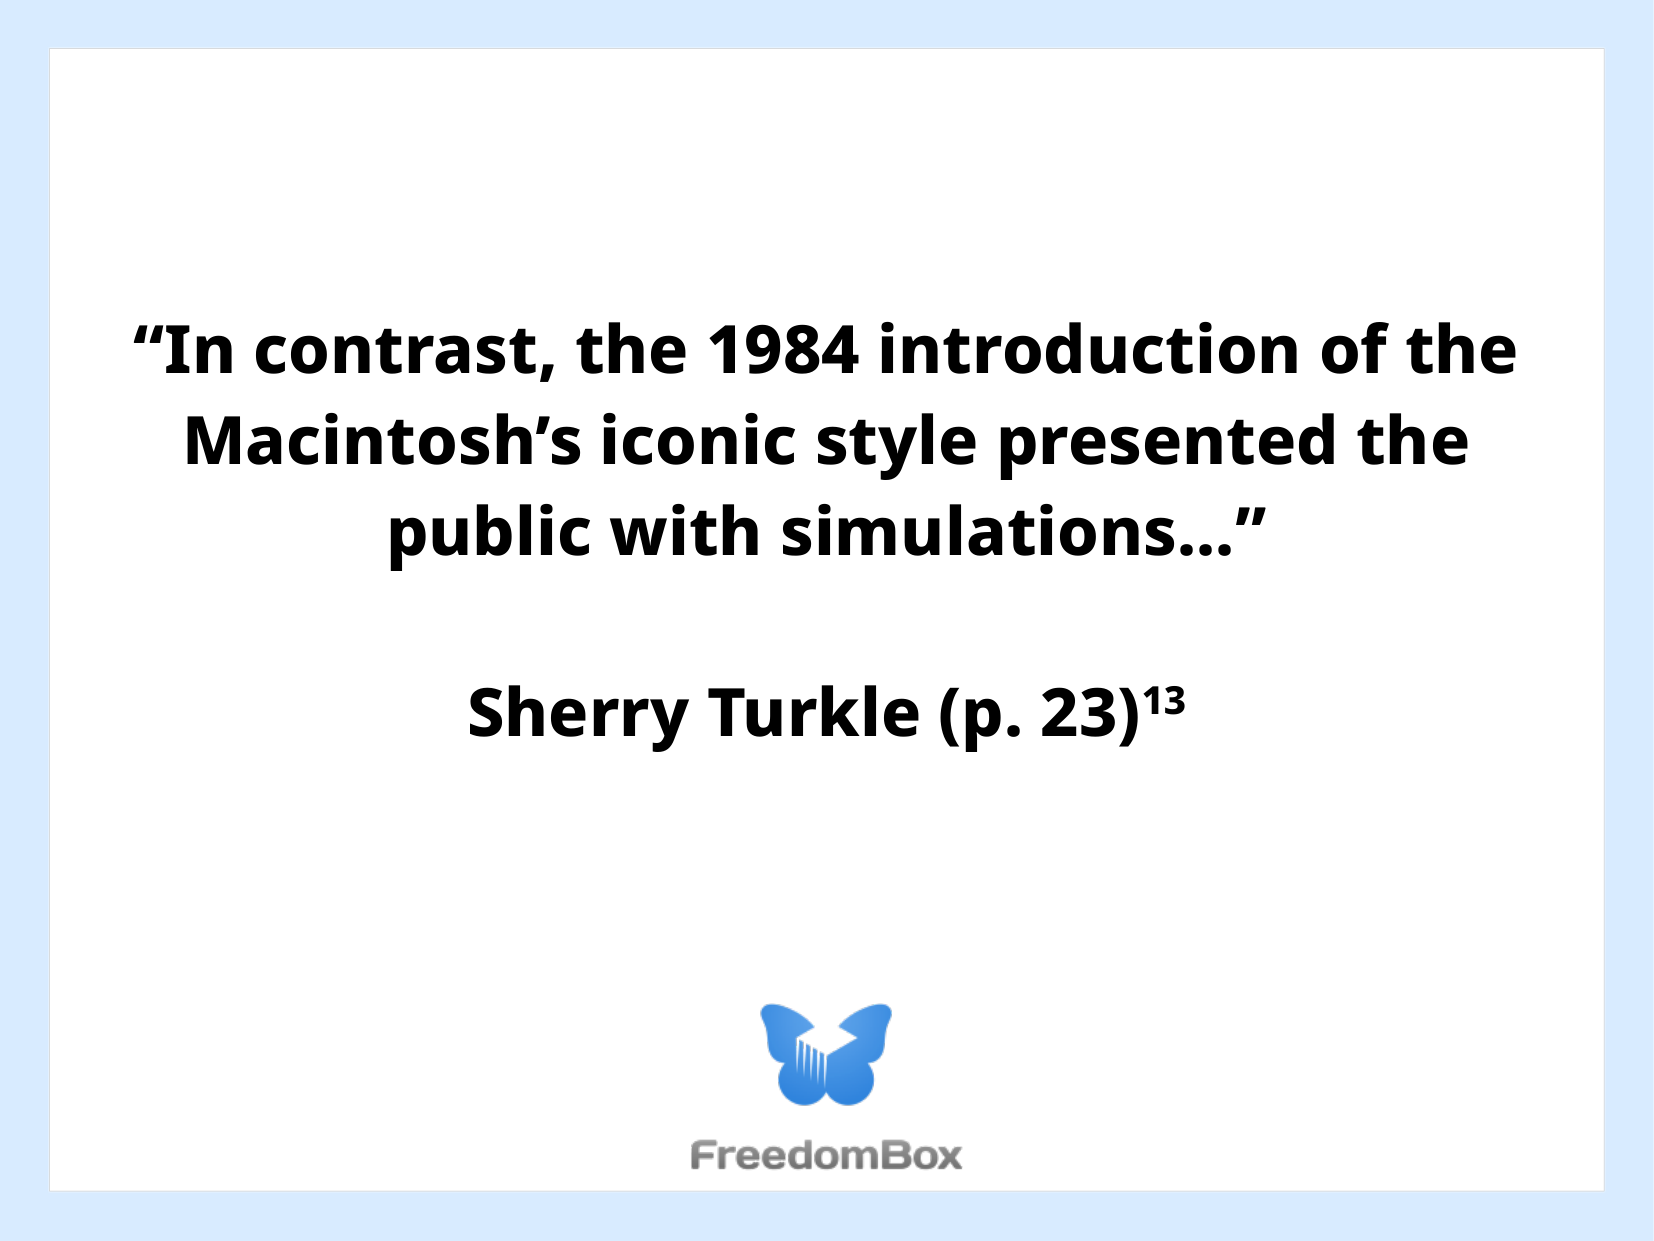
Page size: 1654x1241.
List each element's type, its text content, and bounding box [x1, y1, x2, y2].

picture [0, 0, 1654, 1241]
subtitle “In contrast, the 1984 introduction of the Macintosh’s iconic style presented the public with simulations...” Sherry Turkle (p. 23)13 [82, 49, 1571, 1010]
